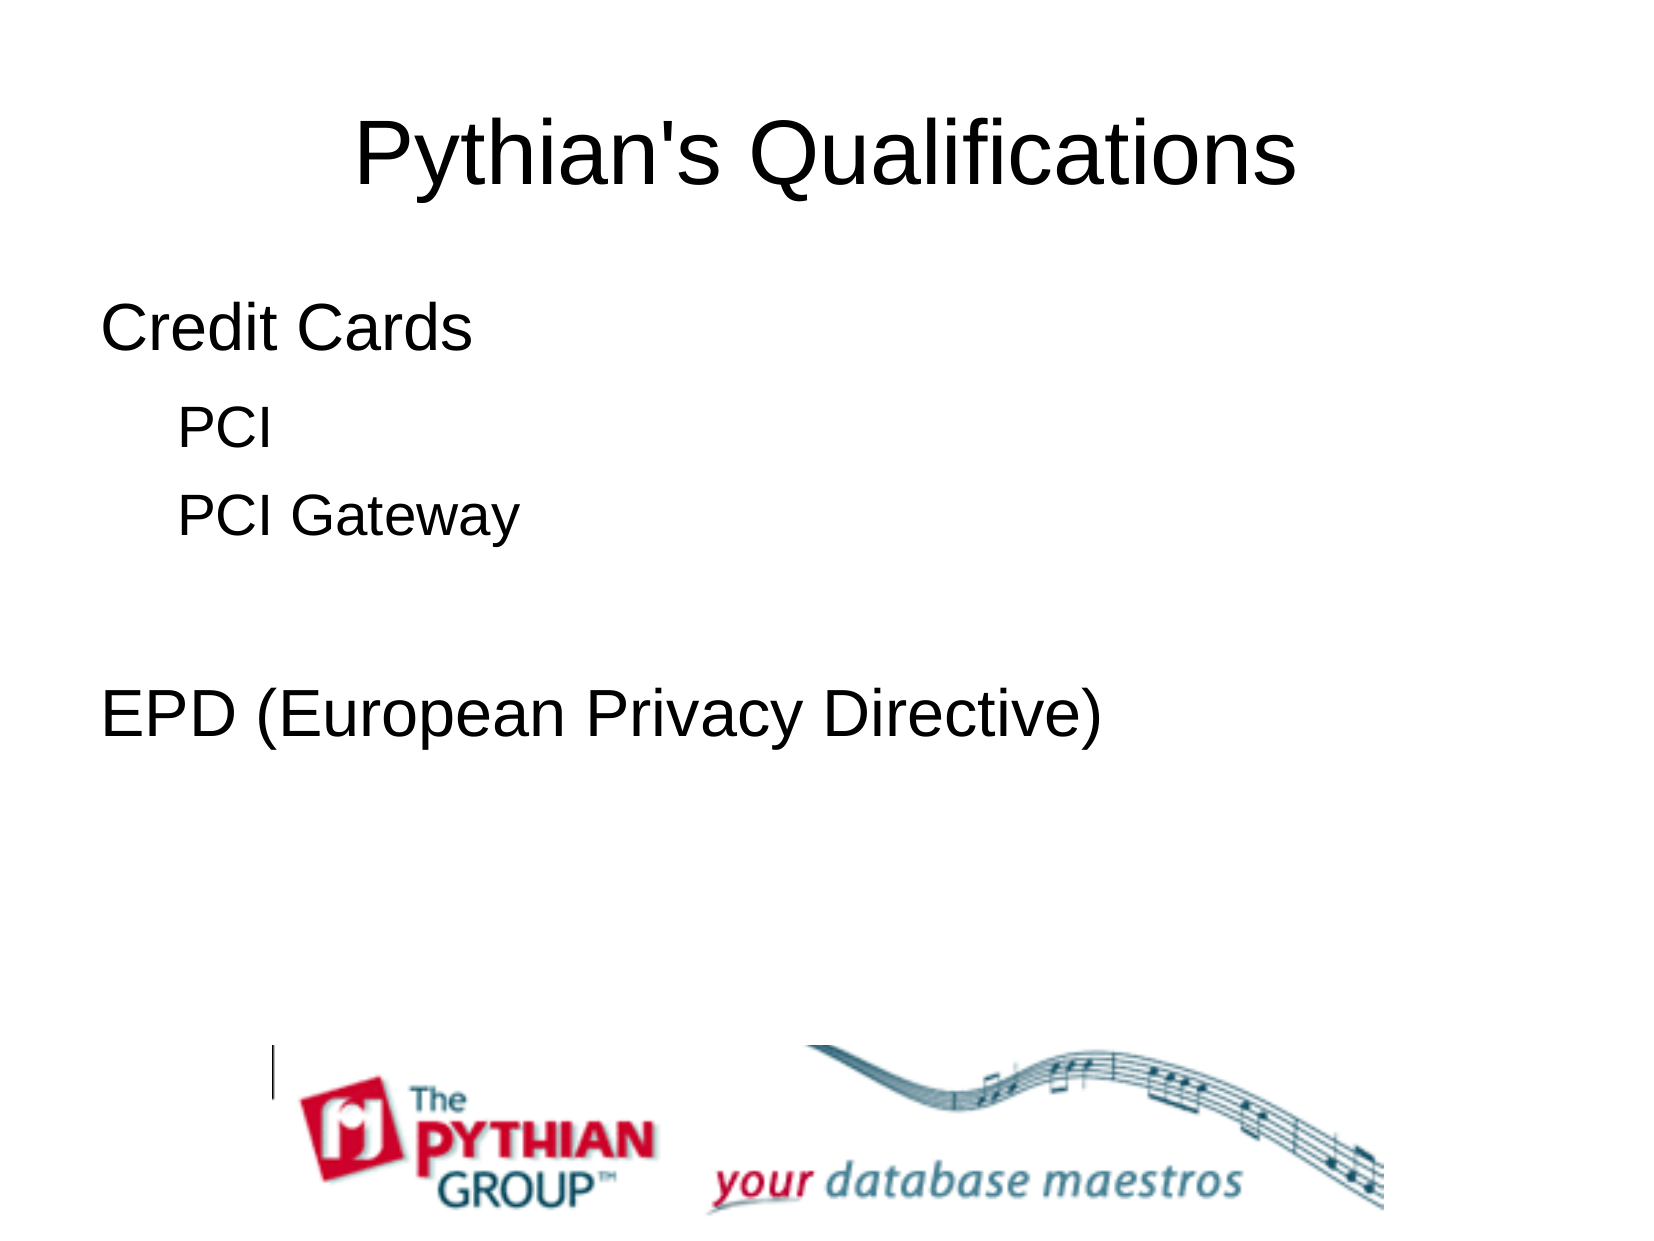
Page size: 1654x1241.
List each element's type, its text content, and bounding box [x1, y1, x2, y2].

title Pythian's Qualifications [82, 49, 1571, 257]
list Credit Cards PCI PCI Gateway EPD (European Privacy Directive) [82, 290, 1571, 1094]
picture [272, 1094, 1384, 1241]
